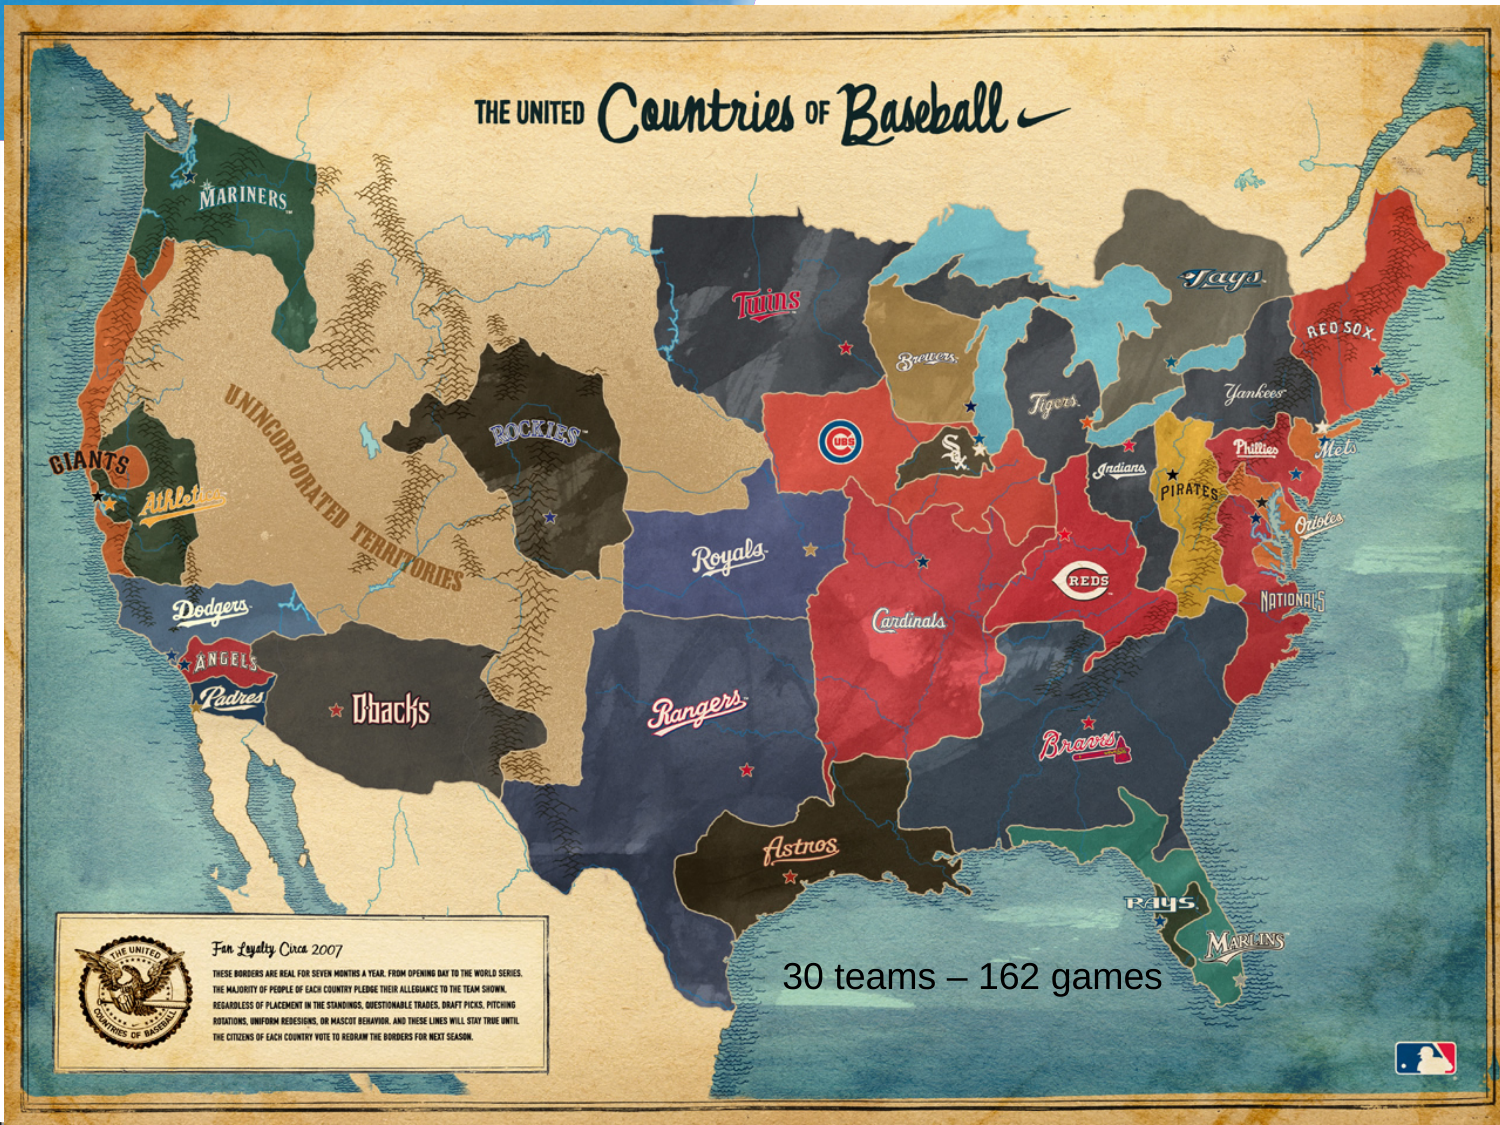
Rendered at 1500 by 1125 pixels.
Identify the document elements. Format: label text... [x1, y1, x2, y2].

picture [0, 0, 1500, 1125]
text_box 30 teams – 162 games [767, 944, 1179, 1005]
